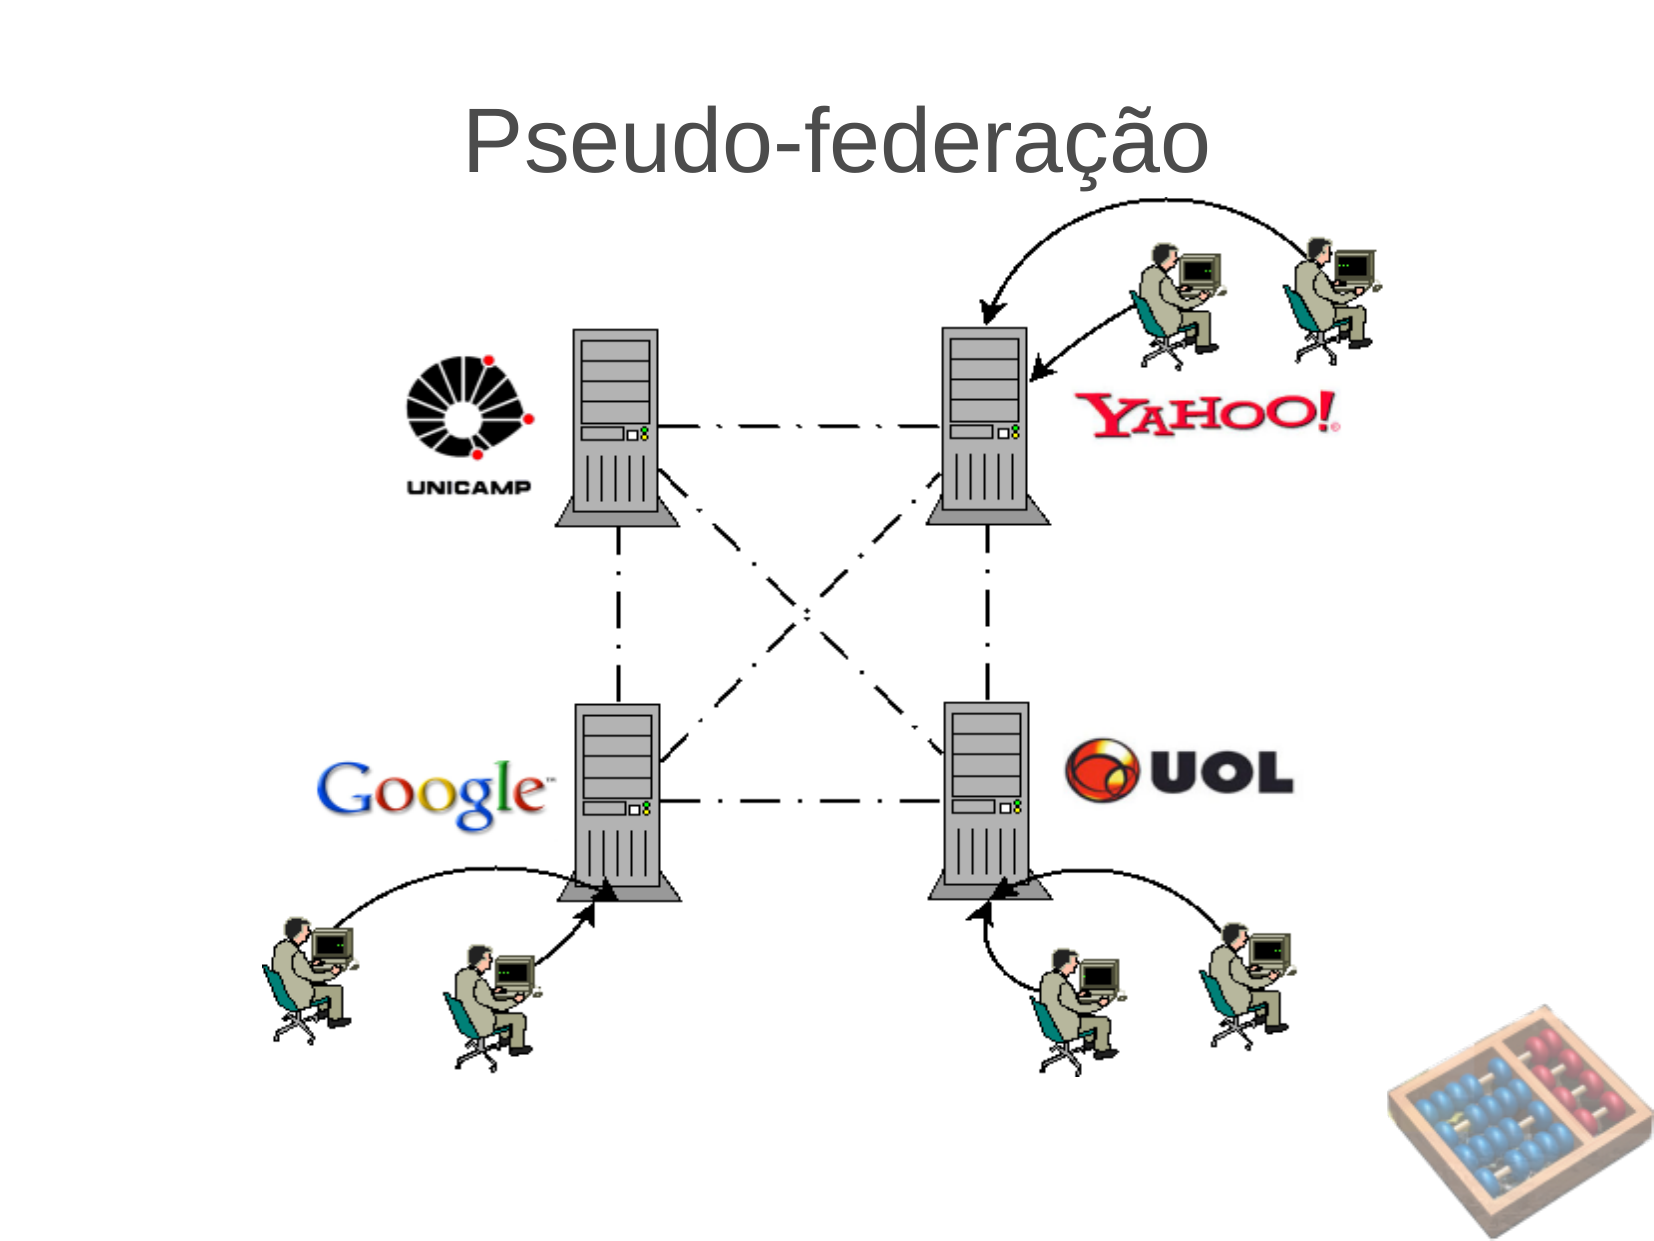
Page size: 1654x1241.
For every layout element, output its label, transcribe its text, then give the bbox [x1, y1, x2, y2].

title Pseudo-federação [75, 44, 1601, 238]
picture [262, 197, 1387, 1077]
